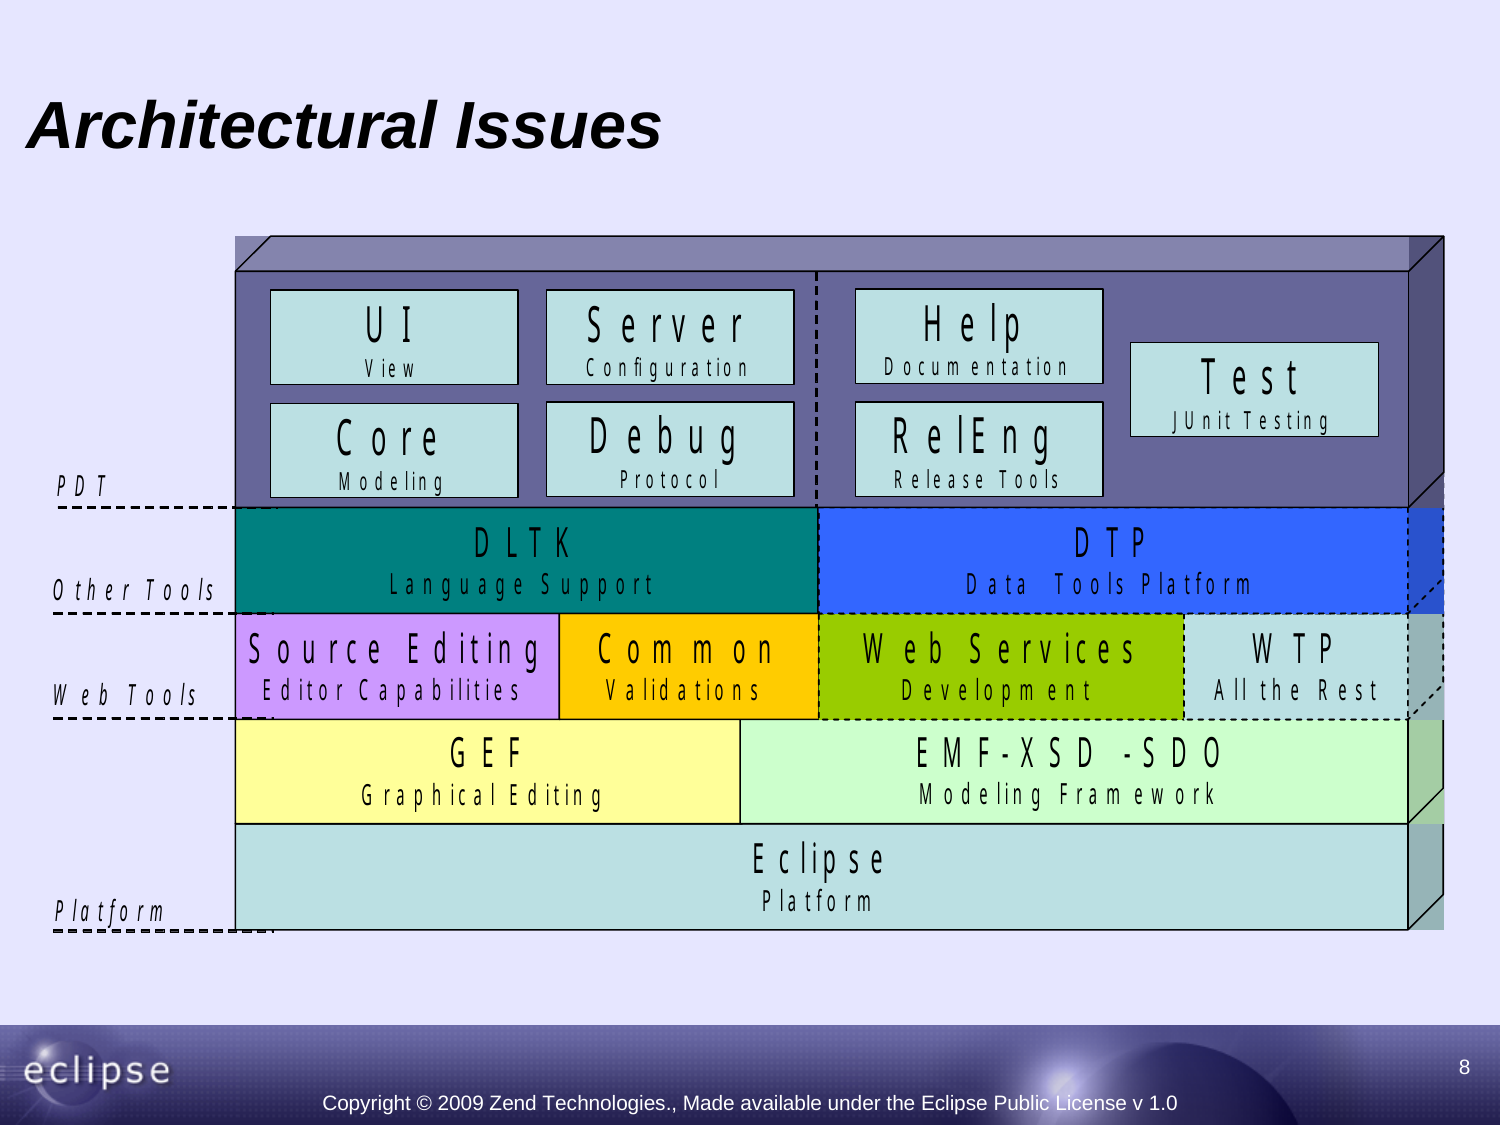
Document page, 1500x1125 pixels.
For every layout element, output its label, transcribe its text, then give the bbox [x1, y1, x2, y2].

picture [0, 1025, 1500, 1125]
title Architectural Issues [26, 84, 1474, 172]
picture [37, 235, 1447, 938]
